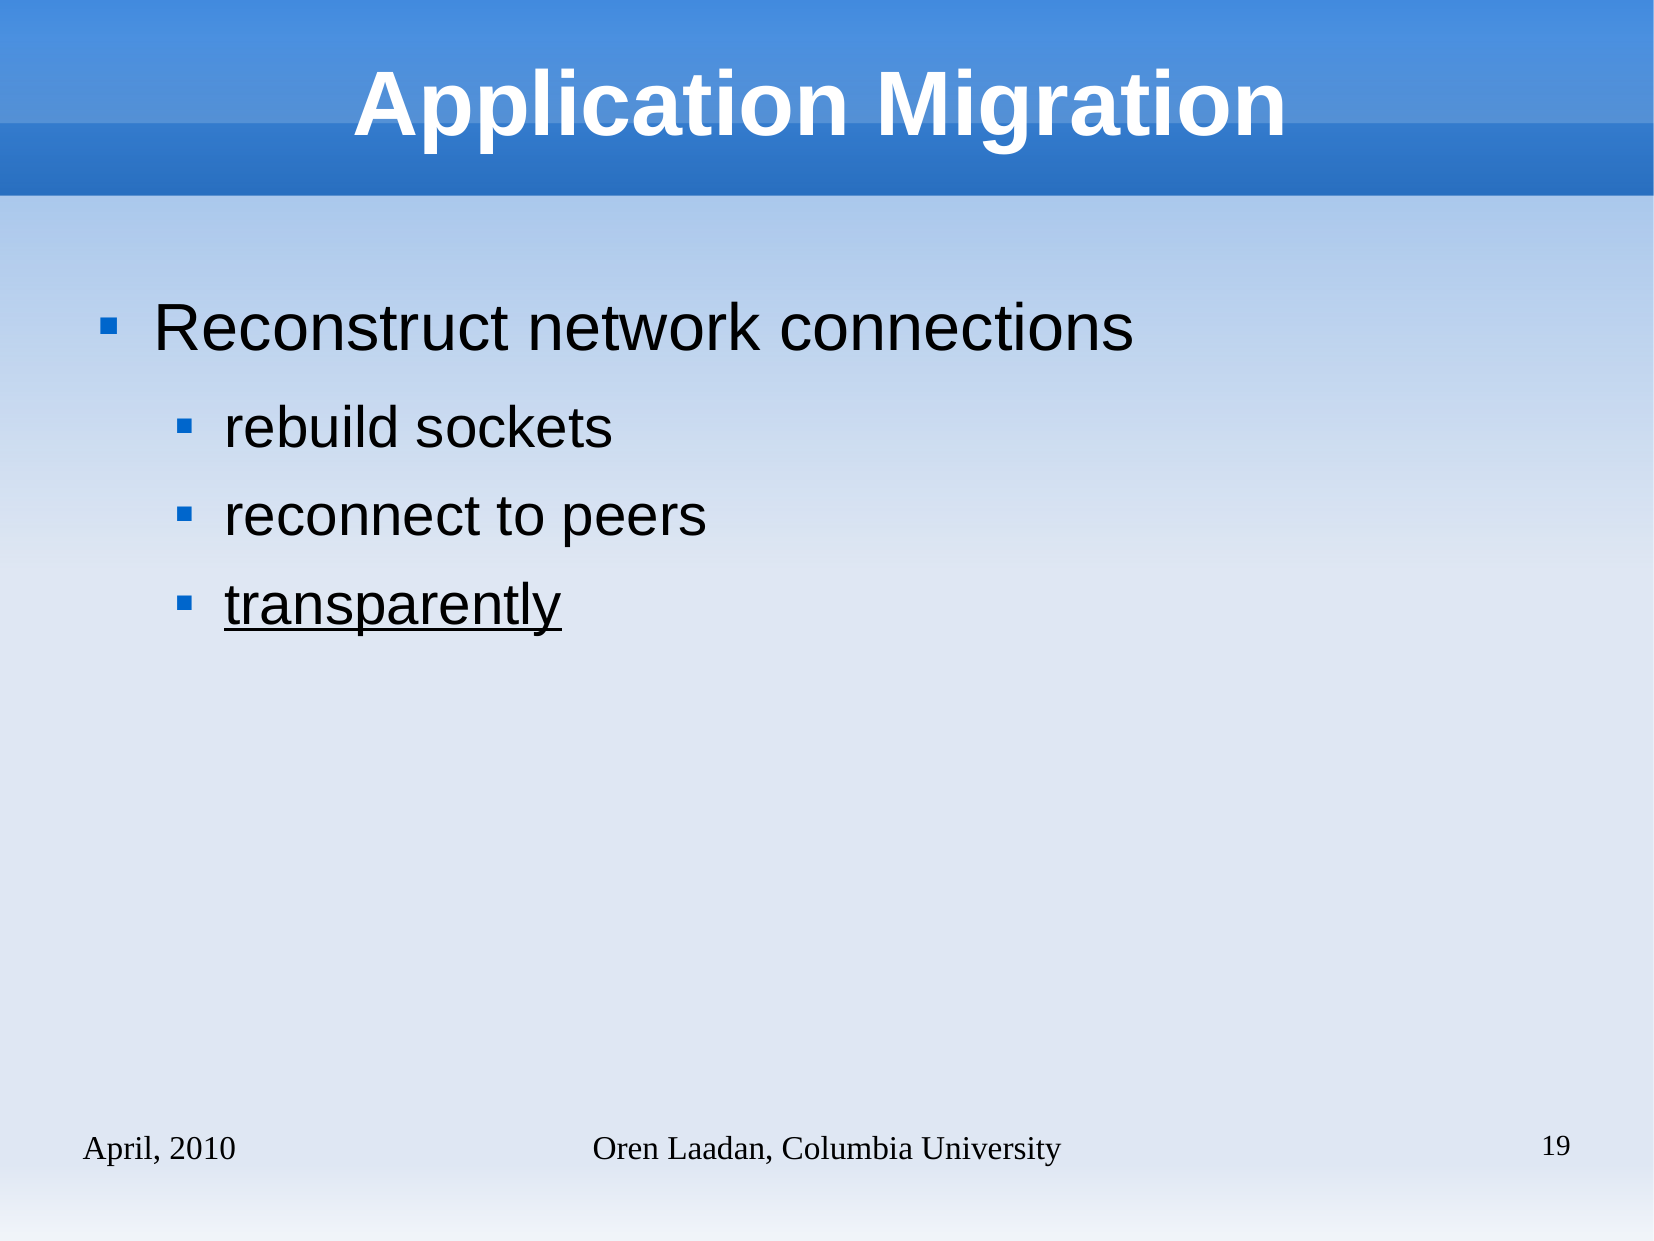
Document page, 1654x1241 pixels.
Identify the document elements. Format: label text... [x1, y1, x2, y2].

picture [0, 0, 1654, 1241]
title Application Migration [76, 7, 1565, 200]
list Reconstruct network connections rebuild sockets reconnect to peers transparently [82, 290, 1571, 1094]
